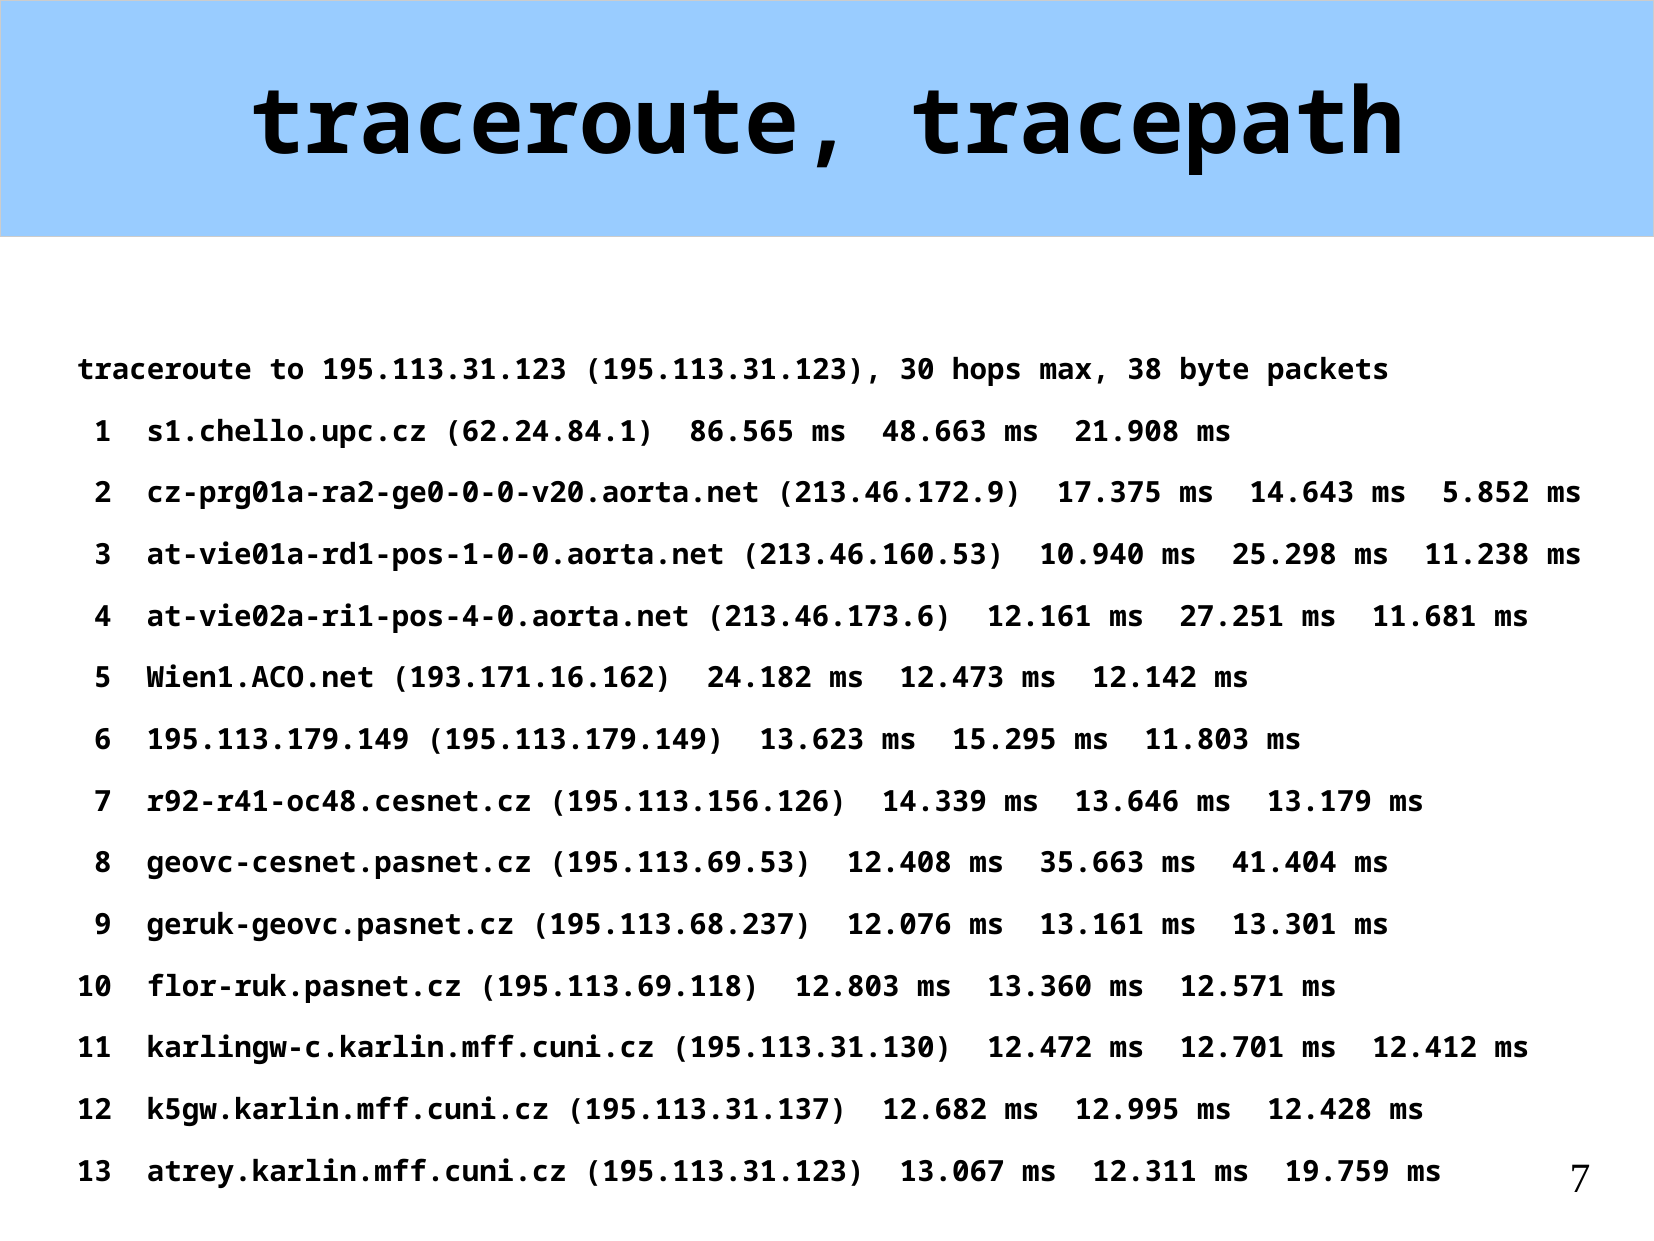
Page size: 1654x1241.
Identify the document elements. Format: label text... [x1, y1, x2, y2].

list traceroute to 195.113.31.123 (195.113.31.123), 30 hops max, 38 byte packets 1 s1.chello.upc.cz (62.24.84.1) 86.565 ms 48.663 ms 21.908 ms 2 cz-prg01a-ra2-ge0-0-0-v20.aorta.net (213.46.172.9) 17.375 ms 14.643 ms 5.852 ms 3 at-vie01a-rd1-pos-1-0-0.aorta.net (213.46.160.53) 10.940 ms 25.298 ms 11.238 ms 4 at-vie02a-ri1-pos-4-0.aorta.net (213.46.173.6) 12.161 ms 27.251 ms 11.681 ms 5 Wien1.ACO.net (193.171.16.162) 24.182 ms 12.473 ms 12.142 ms 6 195.113.179.149 (195.113.179.149) 13.623 ms 15.295 ms 11.803 ms 7 r92-r41-oc48.cesnet.cz (195.113.156.126) 14.339 ms 13.646 ms 13.179 ms 8 geovc-cesnet.pasnet.cz (195.113.69.53) 12.408 ms 35.663 ms 41.404 ms 9 geruk-geovc.pasnet.cz (195.113.68.237) 12.076 ms 13.161 ms 13.301 ms 10 flor-ruk.pasnet.cz (195.113.69.118) 12.803 ms 13.360 ms 12.571 ms 11 karlingw-c.karlin.mff.cuni.cz (195.113.31.130) 12.472 ms 12.701 ms 12.412 ms 12 k5gw.karlin.mff.cuni.cz (195.113.31.137) 12.682 ms 12.995 ms 12.428 ms 13 atrey.karlin.mff.cuni.cz (195.113.31.123) 13.067 ms 12.311 ms 19.759 ms [59, 348, 1625, 1170]
title traceroute, tracepath [0, 0, 1654, 237]
